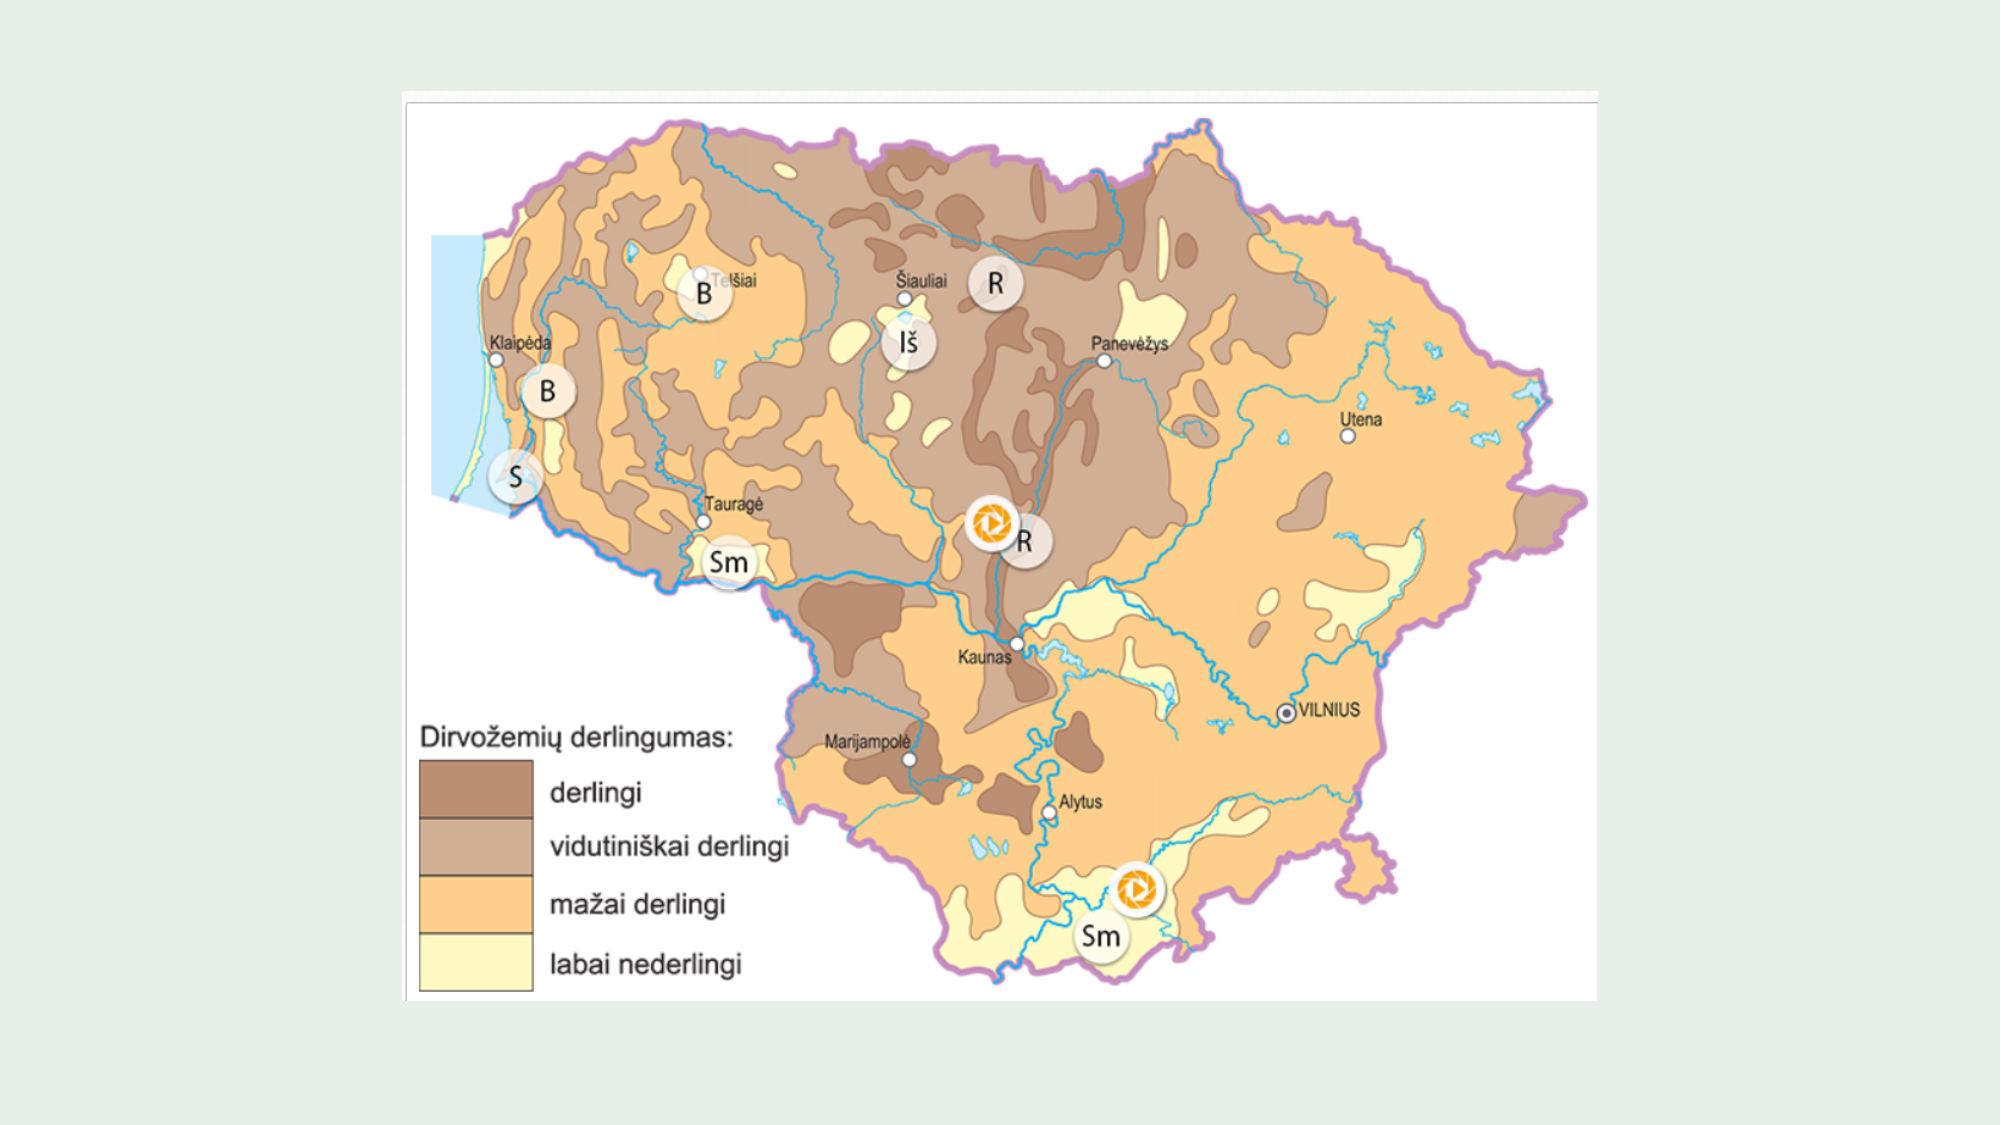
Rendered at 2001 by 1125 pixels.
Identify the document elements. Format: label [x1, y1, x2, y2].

picture [402, 91, 1598, 1001]
